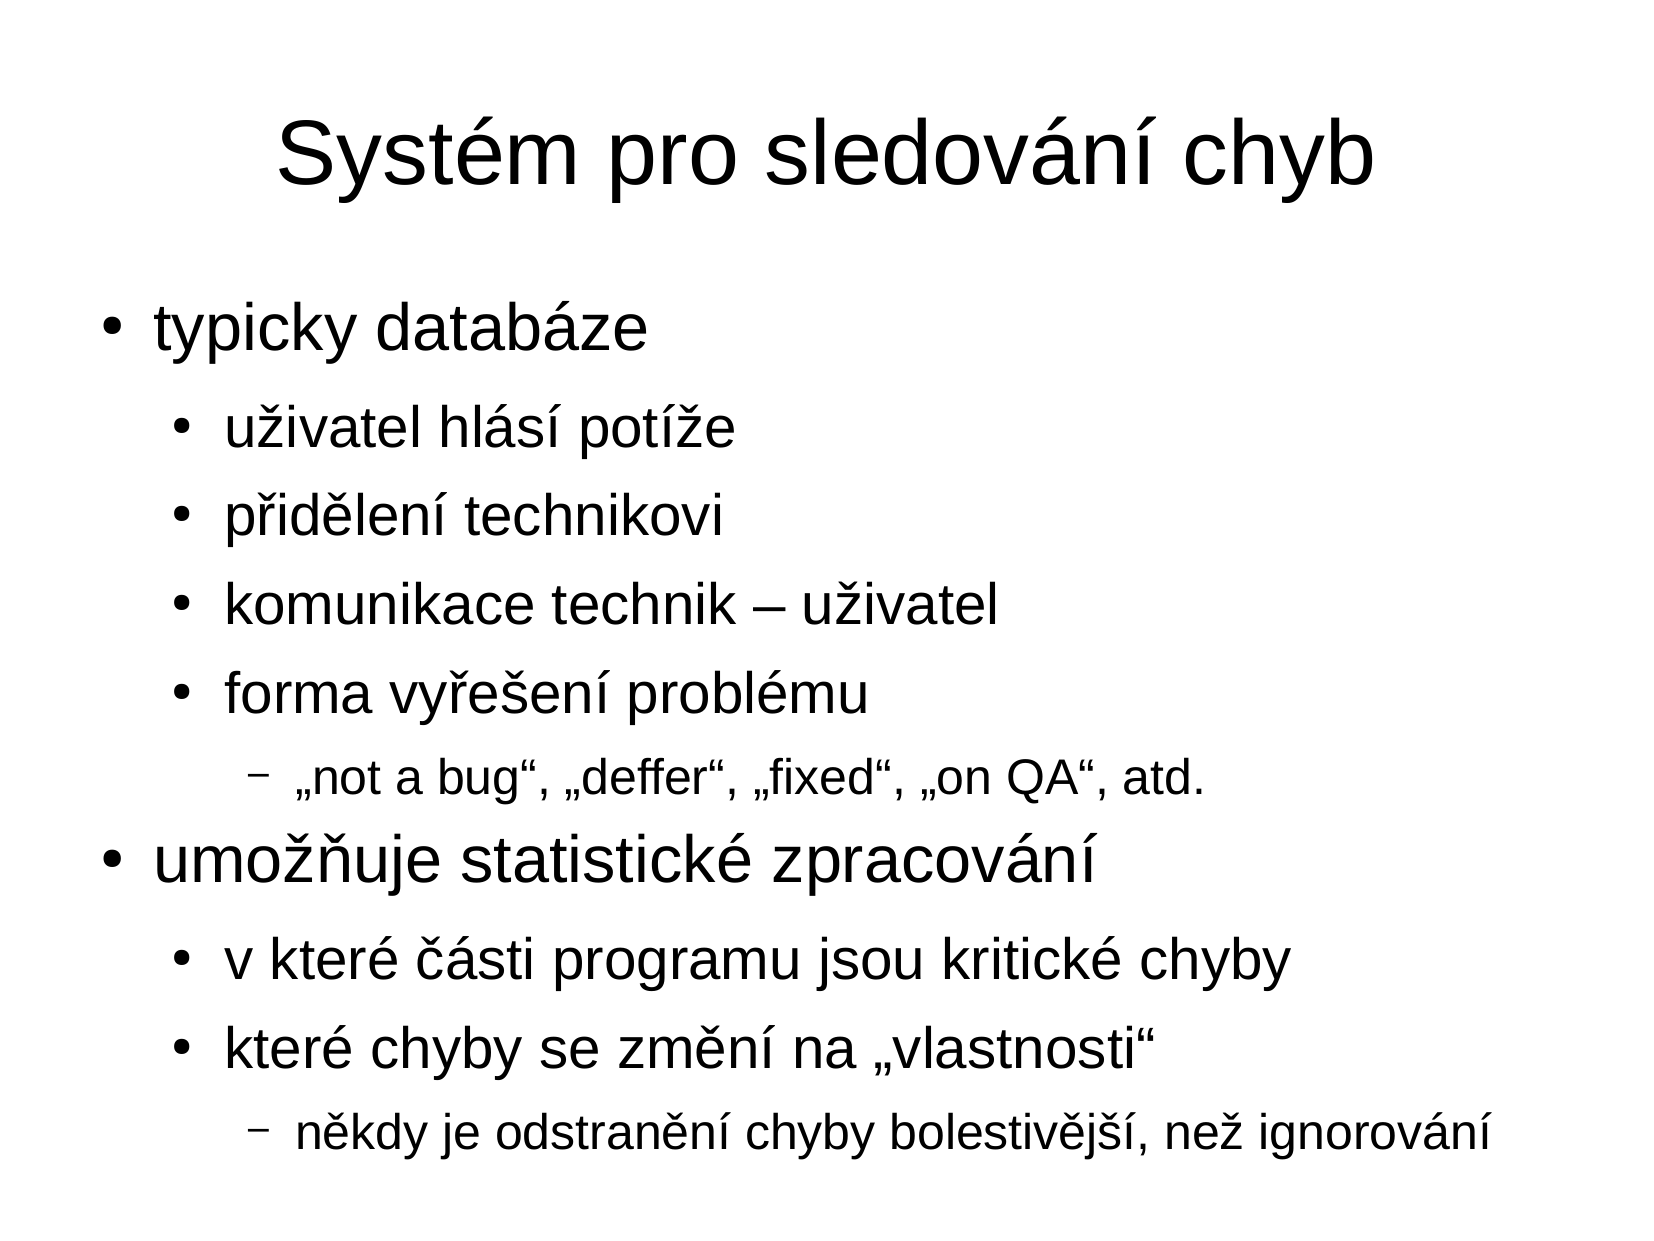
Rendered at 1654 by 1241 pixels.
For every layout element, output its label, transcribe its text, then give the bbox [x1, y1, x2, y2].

list typicky databáze uživatel hlásí potíže přidělení technikovi komunikace technik – uživatel forma vyřešení problému „not a bug“, „deffer“, „fixed“, „on QA“, atd. umožňuje statistické zpracování v které části programu jsou kritické chyby které chyby se změní na „vlastnosti“ někdy je odstranění chyby bolestivější, než ignorování [82, 290, 1571, 1159]
title Systém pro sledování chyb [82, 56, 1571, 250]
